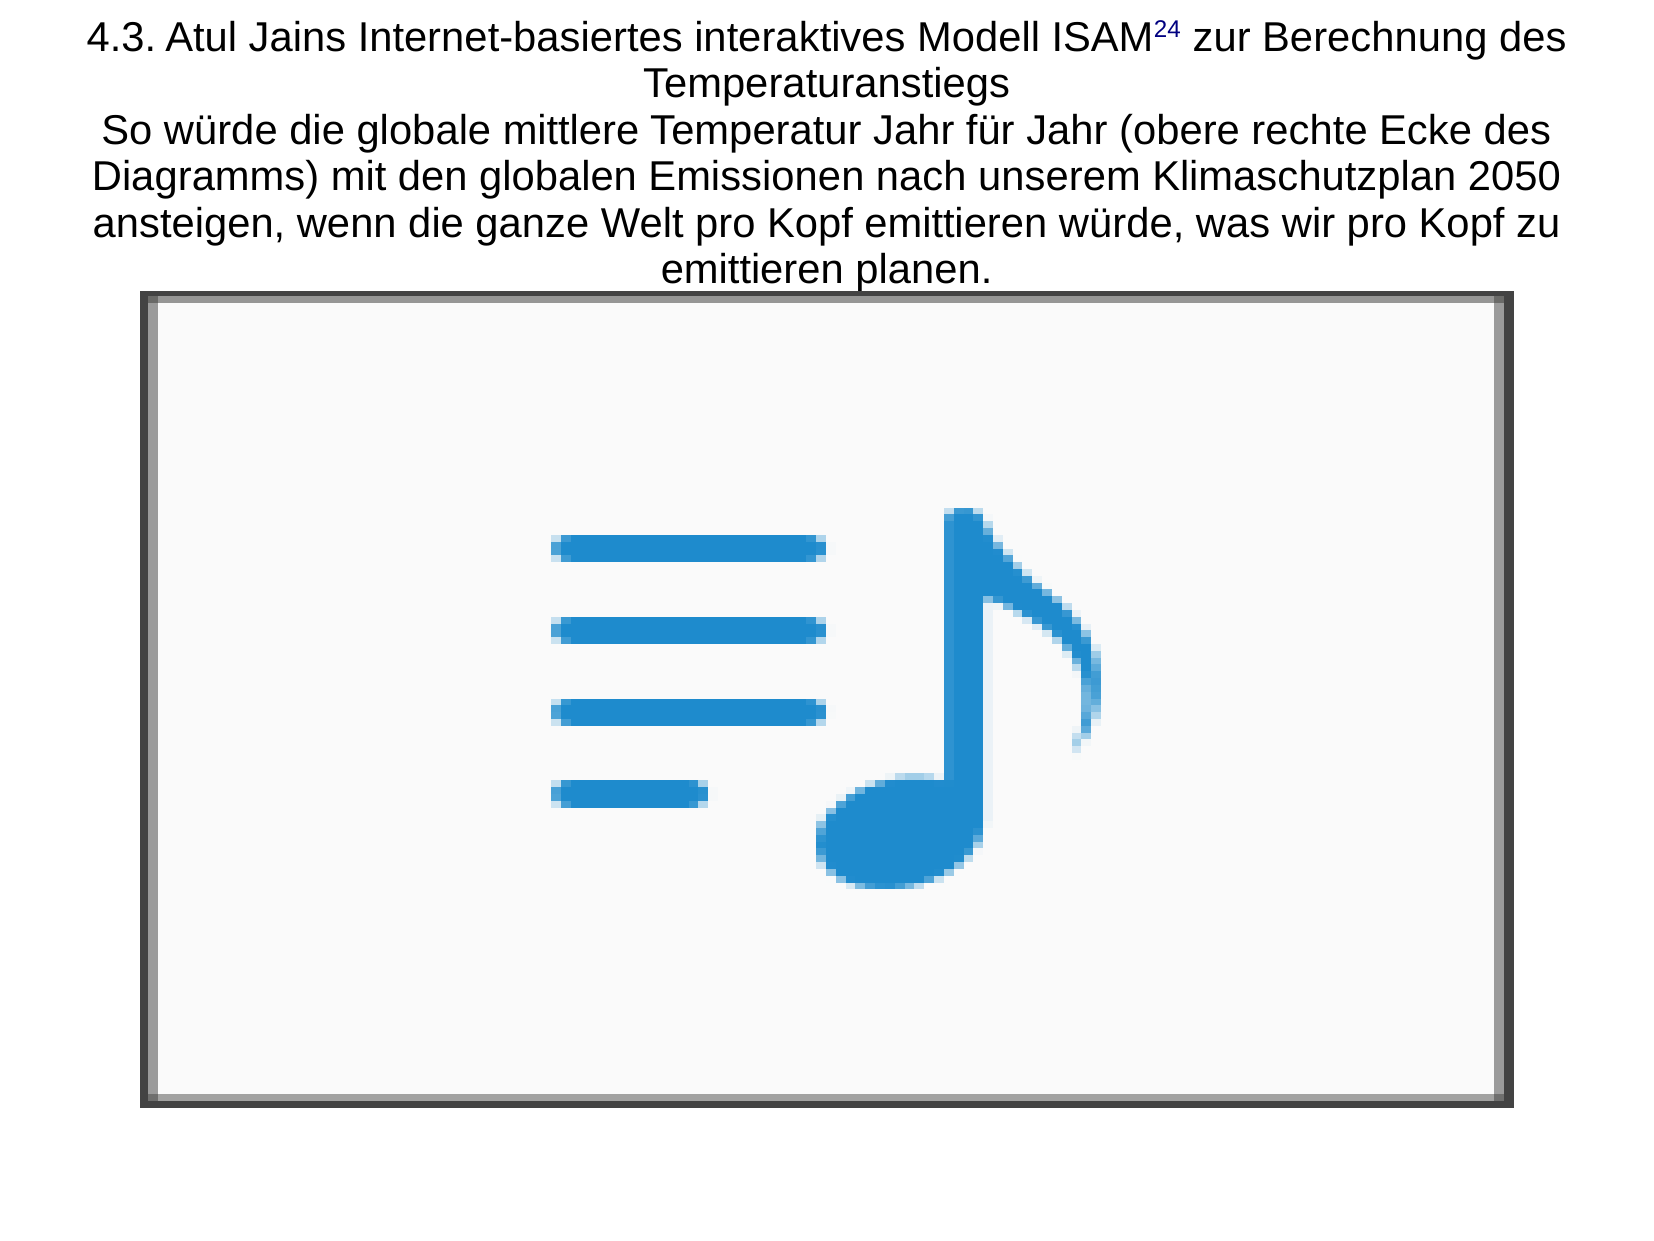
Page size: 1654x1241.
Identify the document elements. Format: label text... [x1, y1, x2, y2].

title 4.3. Atul Jains Internet-basiertes interaktives Modell ISAM24 zur Berechnung des Temperaturanstiegs So würde die globale mittlere Temperatur Jahr für Jahr (obere rechte Ecke des Diagramms) mit den globalen Emissionen nach unserem Klimaschutzplan 2050 ansteigen, wenn die ganze Welt pro Kopf emittieren würde, was wir pro Kopf zu emittieren planen. [82, 13, 1571, 293]
text_box [138, 290, 1515, 1109]
